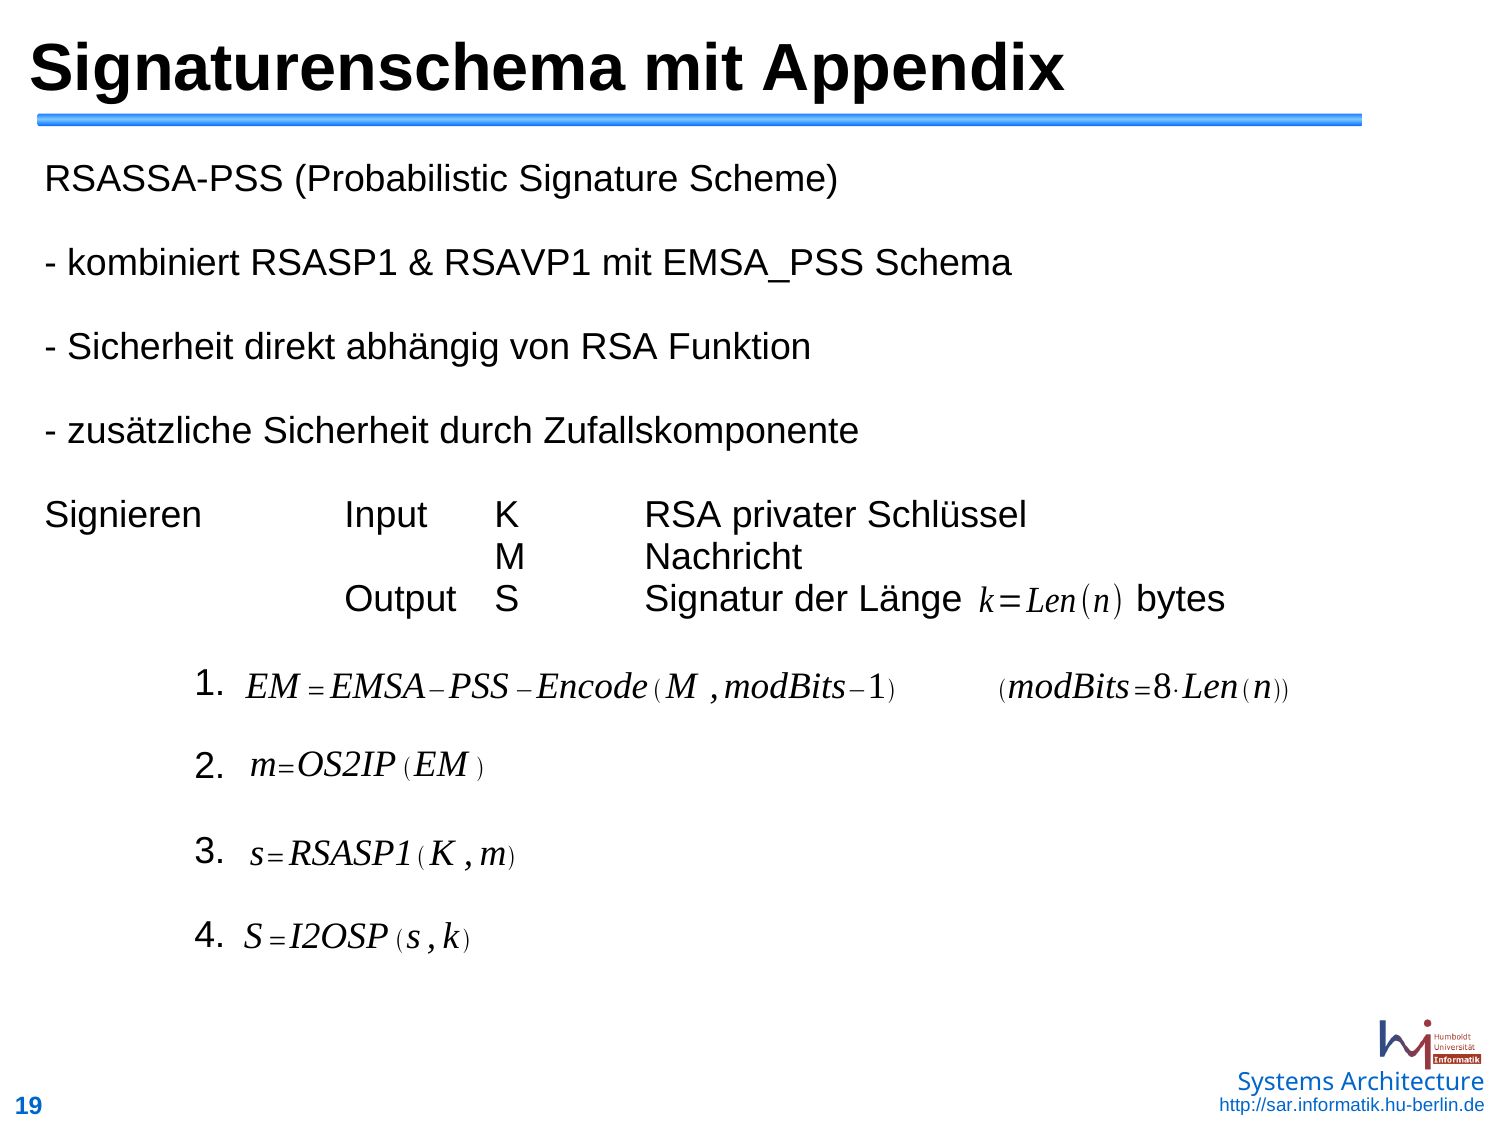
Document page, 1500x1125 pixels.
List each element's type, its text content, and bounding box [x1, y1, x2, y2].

chart [242, 744, 490, 787]
picture [1376, 1016, 1483, 1071]
chart [236, 666, 902, 709]
chart [236, 915, 477, 958]
title Signaturenschema mit Appendix [29, 26, 1500, 108]
chart [992, 666, 1296, 709]
chart [971, 580, 1128, 622]
text_box RSASSA-PSS (Probabilistic Signature Scheme) - kombiniert RSASP1 & RSAVP1 mit EMSA_PSS Schema - Sicherheit direkt abhängig von RSA Funktion - zusätzliche Sicherheit durch Zufallskomponente Signieren Input K RSA privater Schlüssel M Nachricht Output S Signatur der Länge bytes 1. 2. 3. 4. [29, 149, 1388, 1004]
chart [242, 832, 521, 876]
